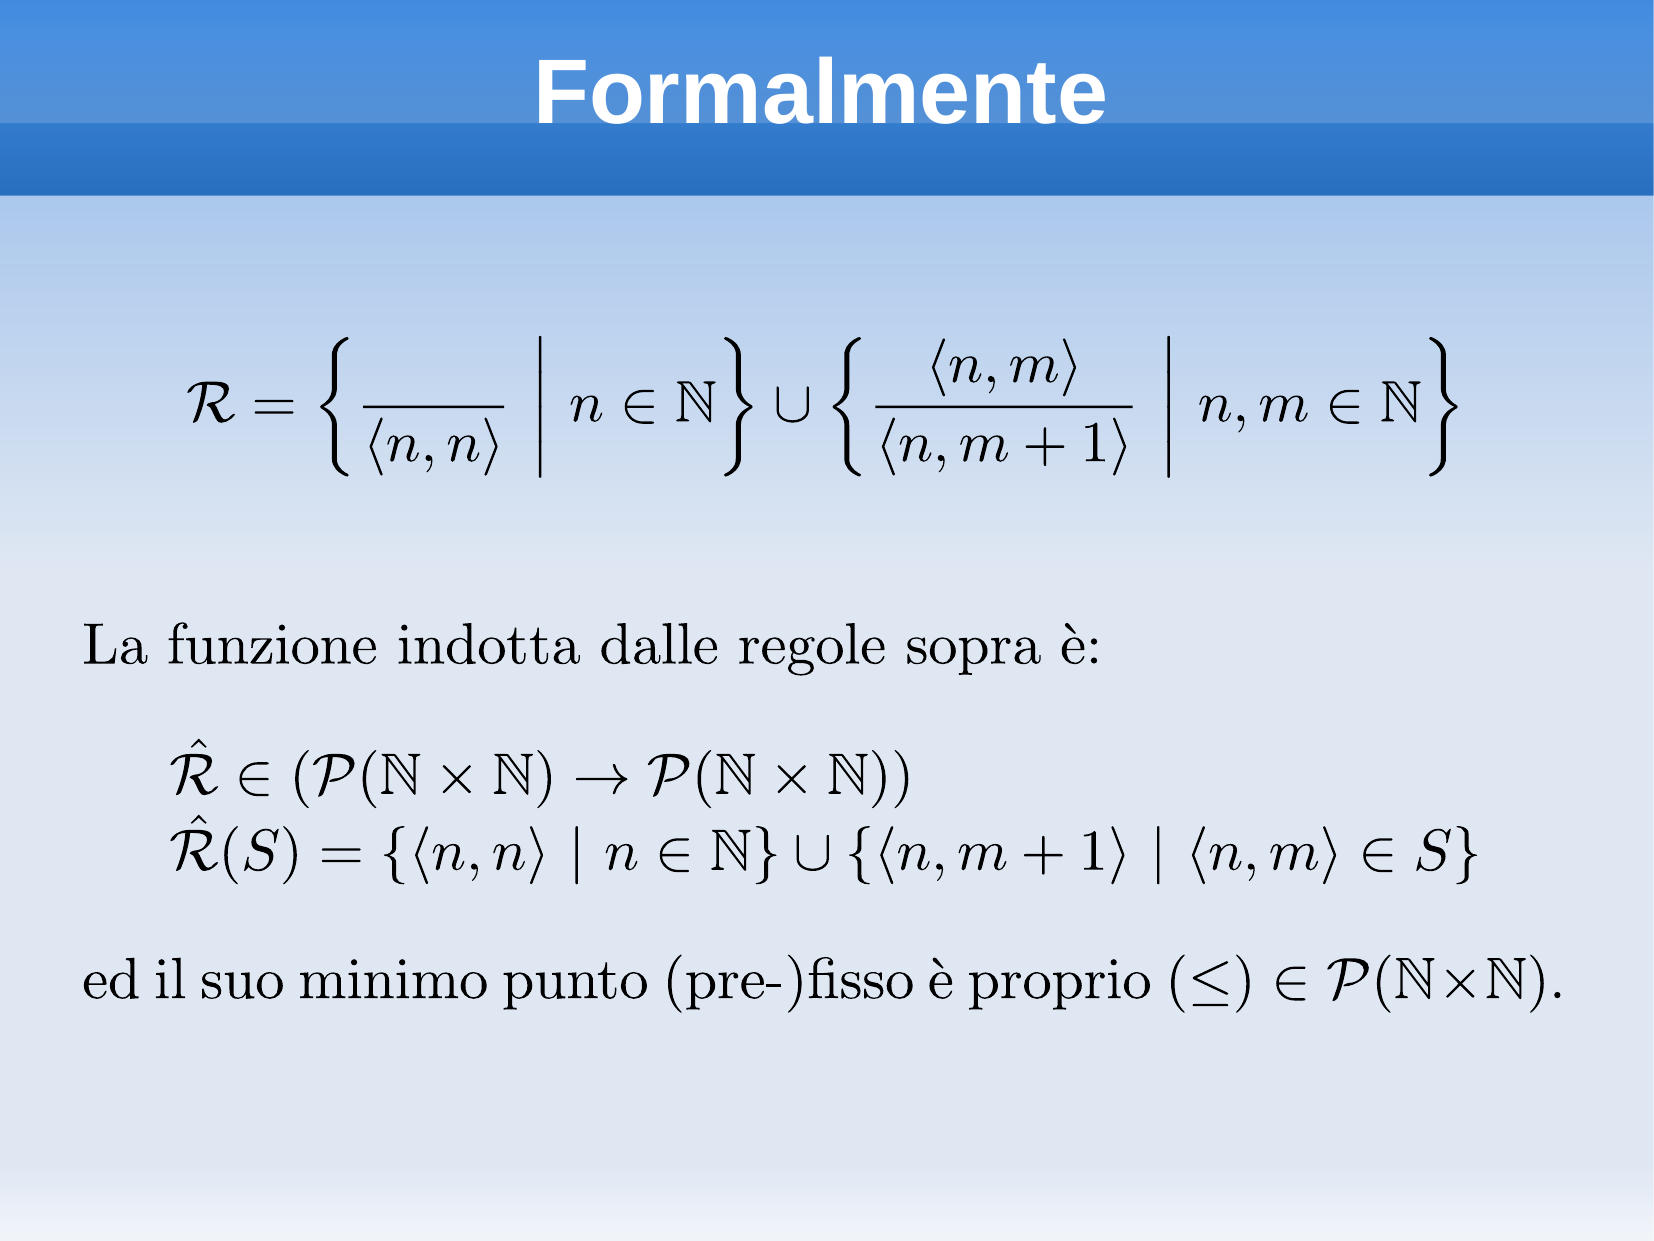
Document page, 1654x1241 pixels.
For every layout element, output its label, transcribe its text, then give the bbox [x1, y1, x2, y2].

text_box [82, 335, 1566, 1013]
title Formalmente [76, 0, 1565, 188]
picture [0, 0, 1654, 1241]
list [82, 290, 1571, 1109]
